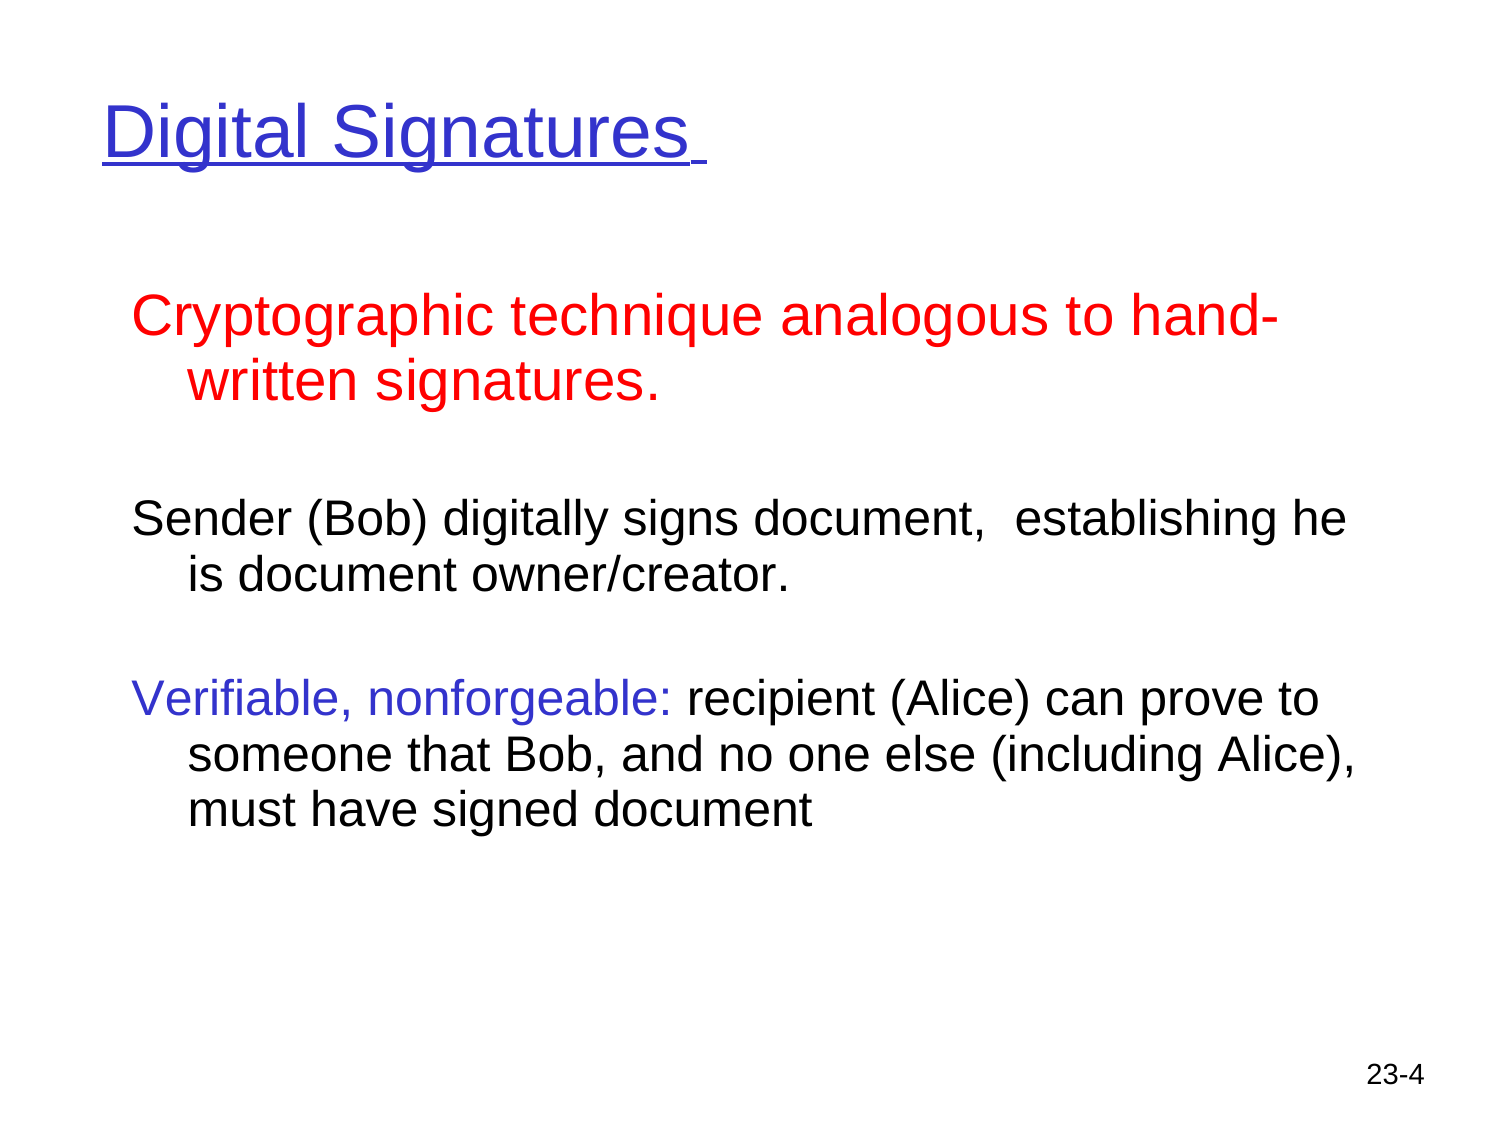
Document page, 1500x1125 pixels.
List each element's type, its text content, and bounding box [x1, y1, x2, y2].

list Cryptographic technique analogous to hand-written signatures. Sender (Bob) digitally signs document, establishing he is document owner/creator. Verifiable, nonforgeable: recipient (Alice) can prove to someone that Bob, and no one else (including Alice), must have signed document [116, 275, 1382, 1038]
title Digital Signatures [87, 37, 1363, 225]
